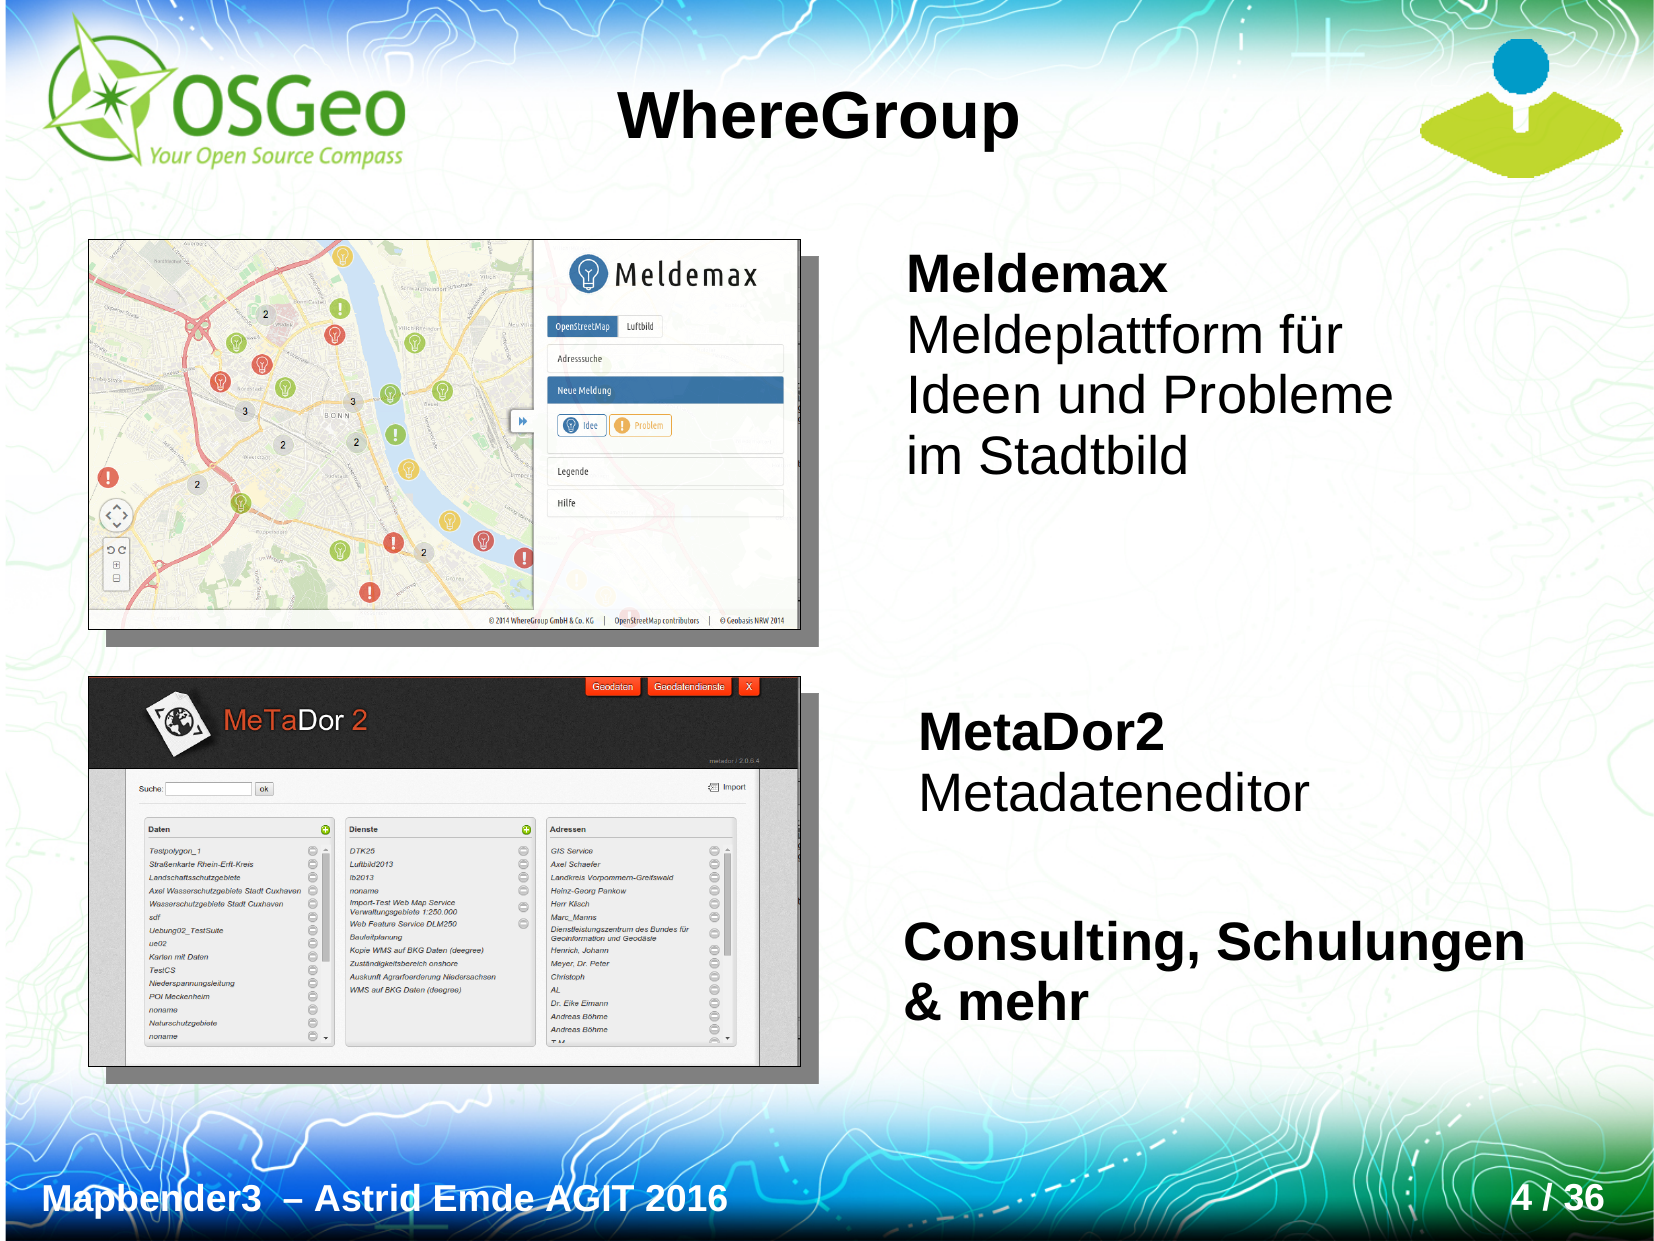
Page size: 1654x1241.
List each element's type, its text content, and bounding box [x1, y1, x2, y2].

text_box Meldemax Meldeplattform für Ideen und Probleme im Stadtbild [891, 236, 1497, 523]
text_box Consulting, Schulungen & mehr [888, 903, 1642, 1059]
text_box WhereGroup [602, 70, 1046, 213]
text_box MetaDor2 Metadateneditor [903, 694, 1385, 847]
picture [5, 0, 1654, 1241]
